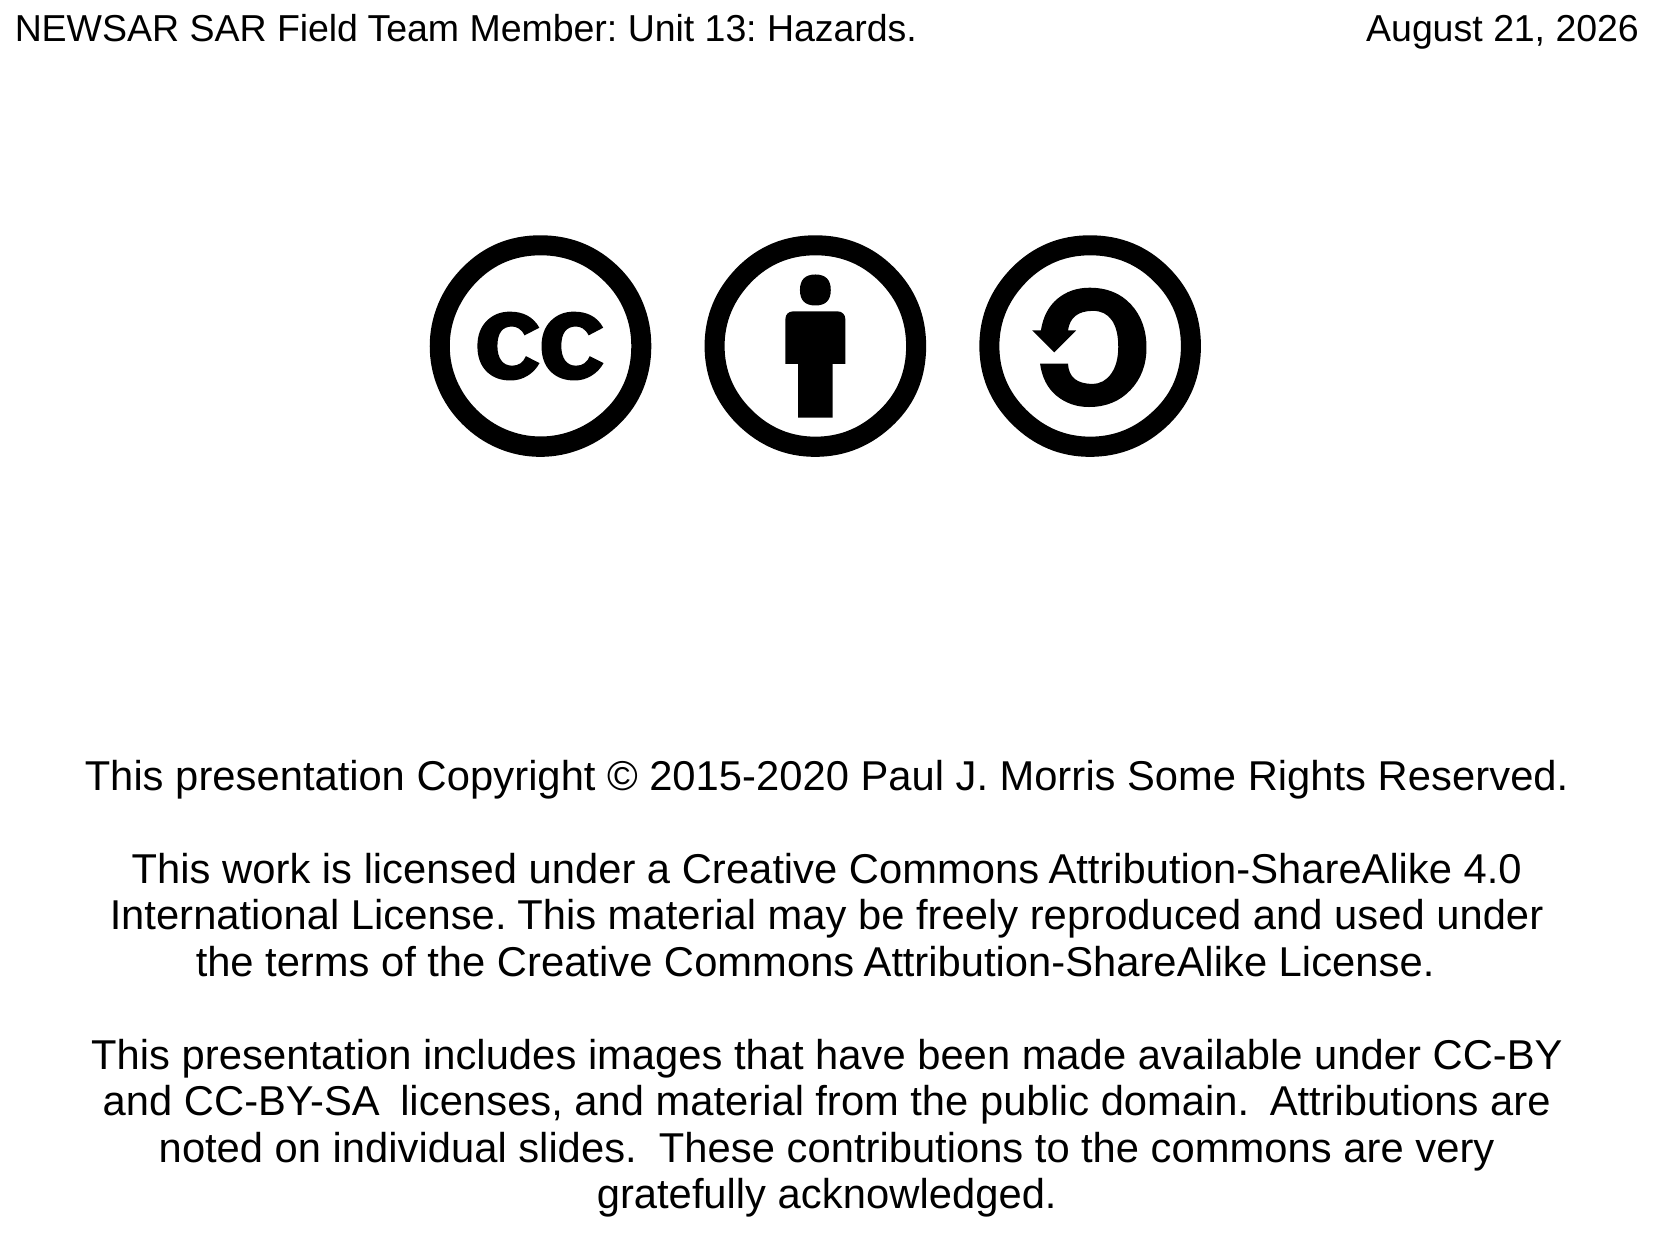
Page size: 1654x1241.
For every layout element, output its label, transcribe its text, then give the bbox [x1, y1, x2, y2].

text_box This presentation Copyright © 2015-2020 Paul J. Morris Some Rights Reserved. This work is licensed under a Creative Commons Attribution-ShareAlike 4.0 International License. This material may be freely reproduced and used under the terms of the Creative Commons Attribution-ShareAlike License. This presentation includes images that have been made available under CC-BY and CC-BY-SA licenses, and material from the public domain. Attributions are noted on individual slides. These contributions to the commons are very gratefully acknowledged. [82, 739, 1571, 1232]
picture [702, 233, 928, 459]
text_box NEWSAR SAR Field Team Member: Unit 13: Hazards. [0, 0, 933, 57]
picture [428, 233, 654, 459]
text_box February 21, 2020 [1205, 0, 1654, 57]
picture [977, 233, 1203, 459]
